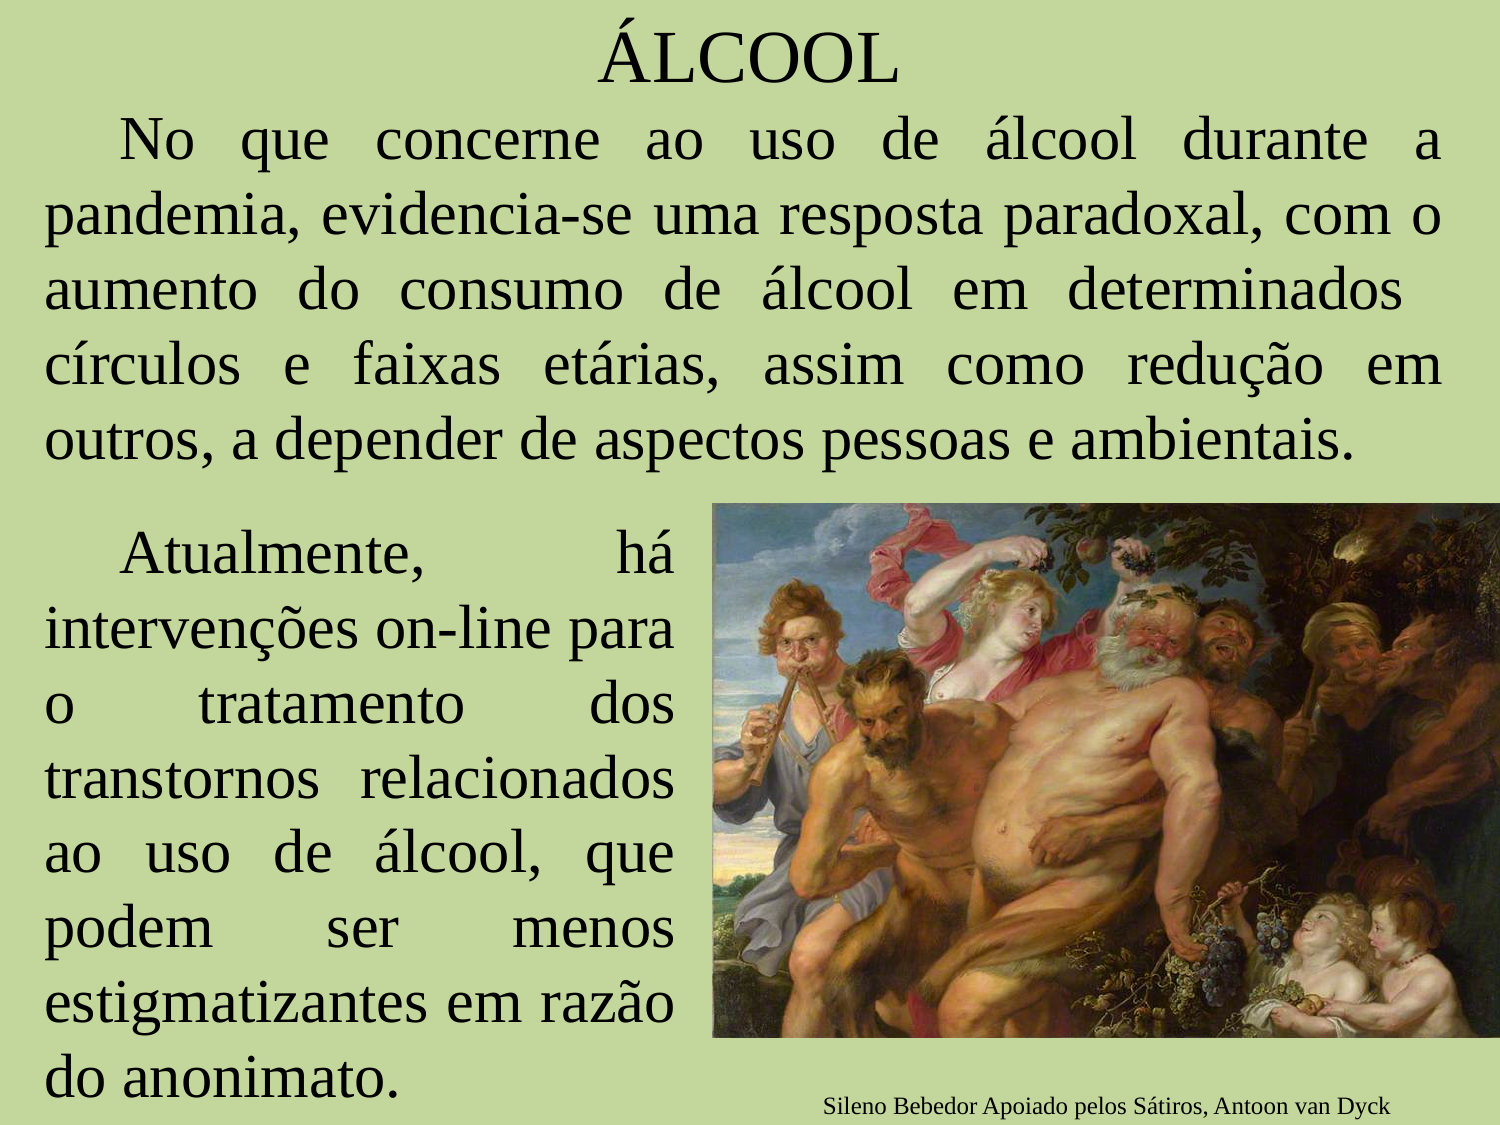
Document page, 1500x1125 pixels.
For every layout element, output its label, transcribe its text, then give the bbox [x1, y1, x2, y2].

text_box Atualmente, há intervenções on-line para o tratamento dos transtornos relacionados ao uso de álcool, que podem ser menos estigmatizantes em razão do anonimato. [29, 503, 691, 1118]
text_box No que concerne ao uso de álcool durante a pandemia, evidencia-se uma resposta paradoxal, com o aumento do consumo de álcool em determinados círculos e faixas etárias, assim como redução em outros, a depender de aspectos pessoas e ambientais. [29, 90, 1459, 480]
text_box Sileno Bebedor Apoiado pelos Sátiros, Antoon van Dyck [714, 1082, 1500, 1125]
text_box ÁLCOOL [53, 0, 1447, 105]
picture [712, 503, 1500, 1038]
